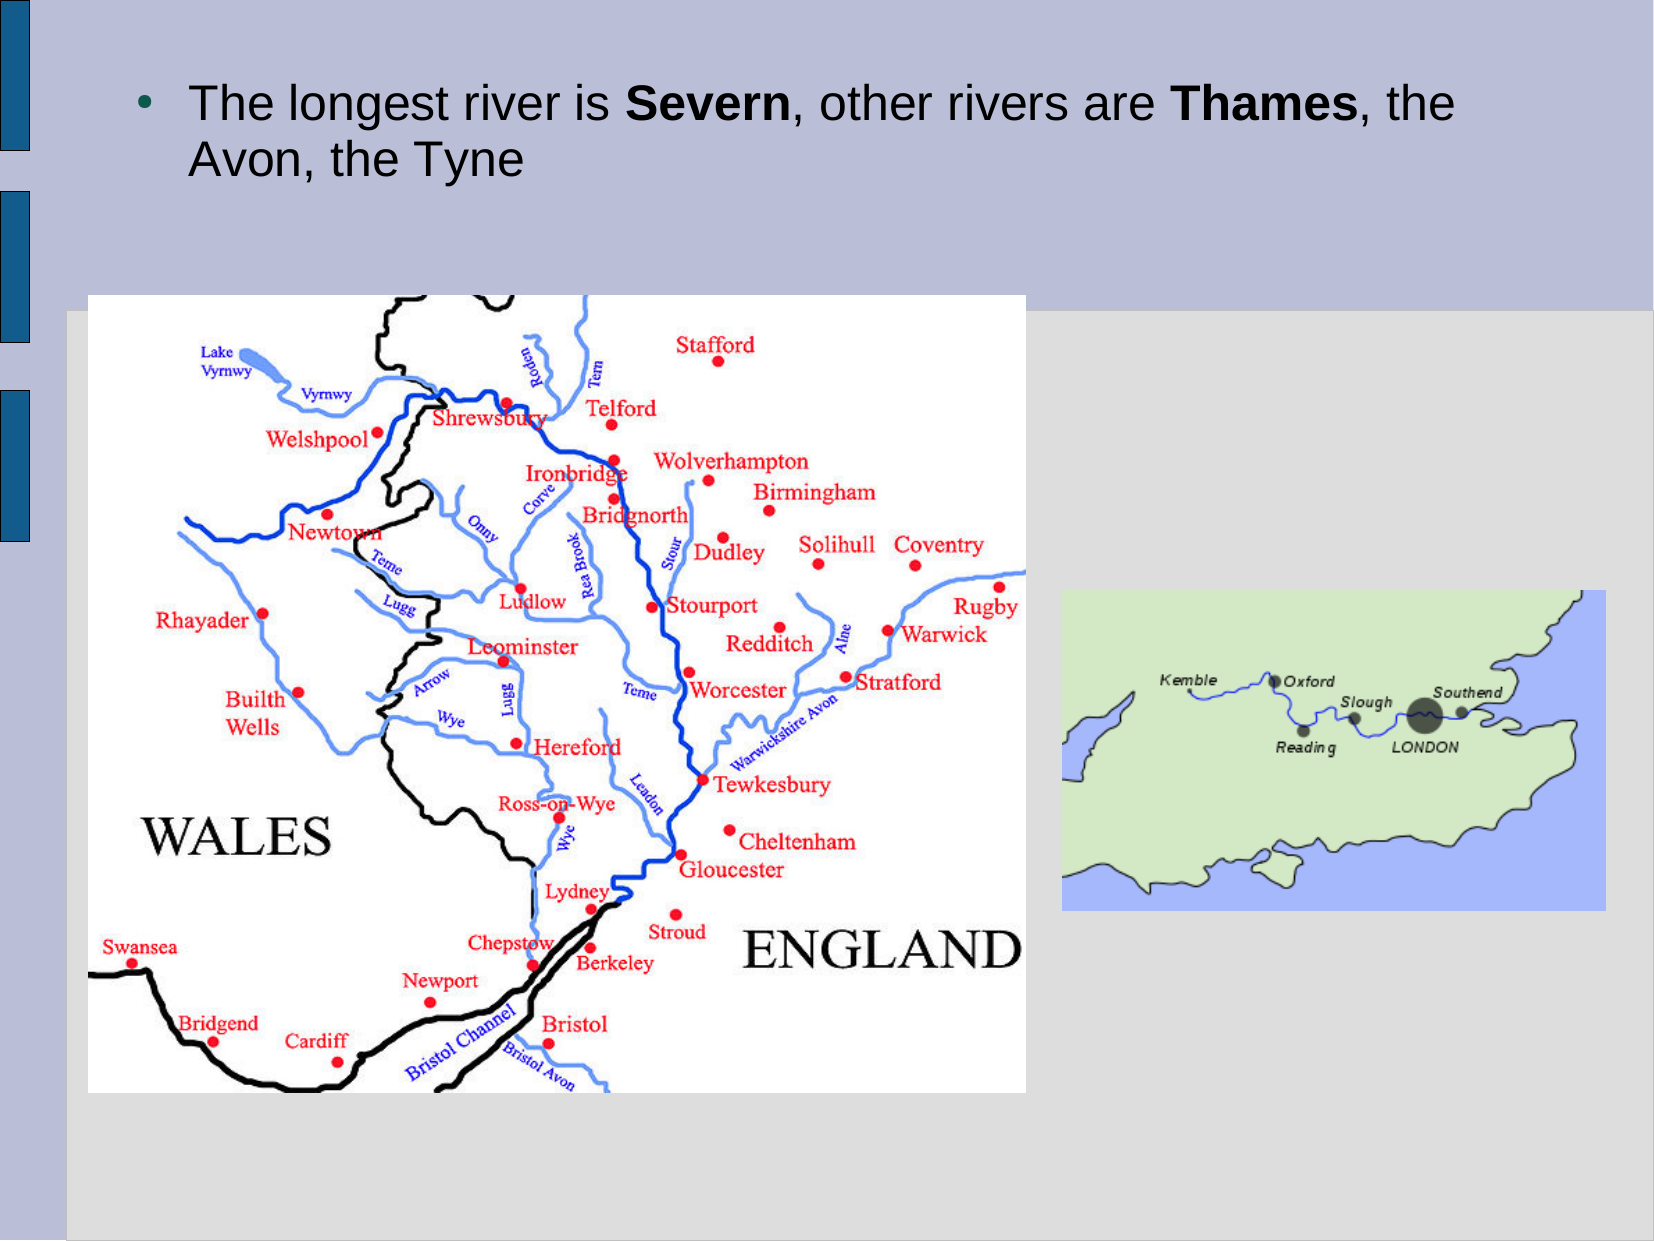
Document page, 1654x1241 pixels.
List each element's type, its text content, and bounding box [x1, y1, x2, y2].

picture [1062, 590, 1606, 911]
picture [88, 295, 1026, 1093]
list The longest river is Severn, other rivers are Thames, the Avon, the Tyne [118, 75, 1531, 857]
